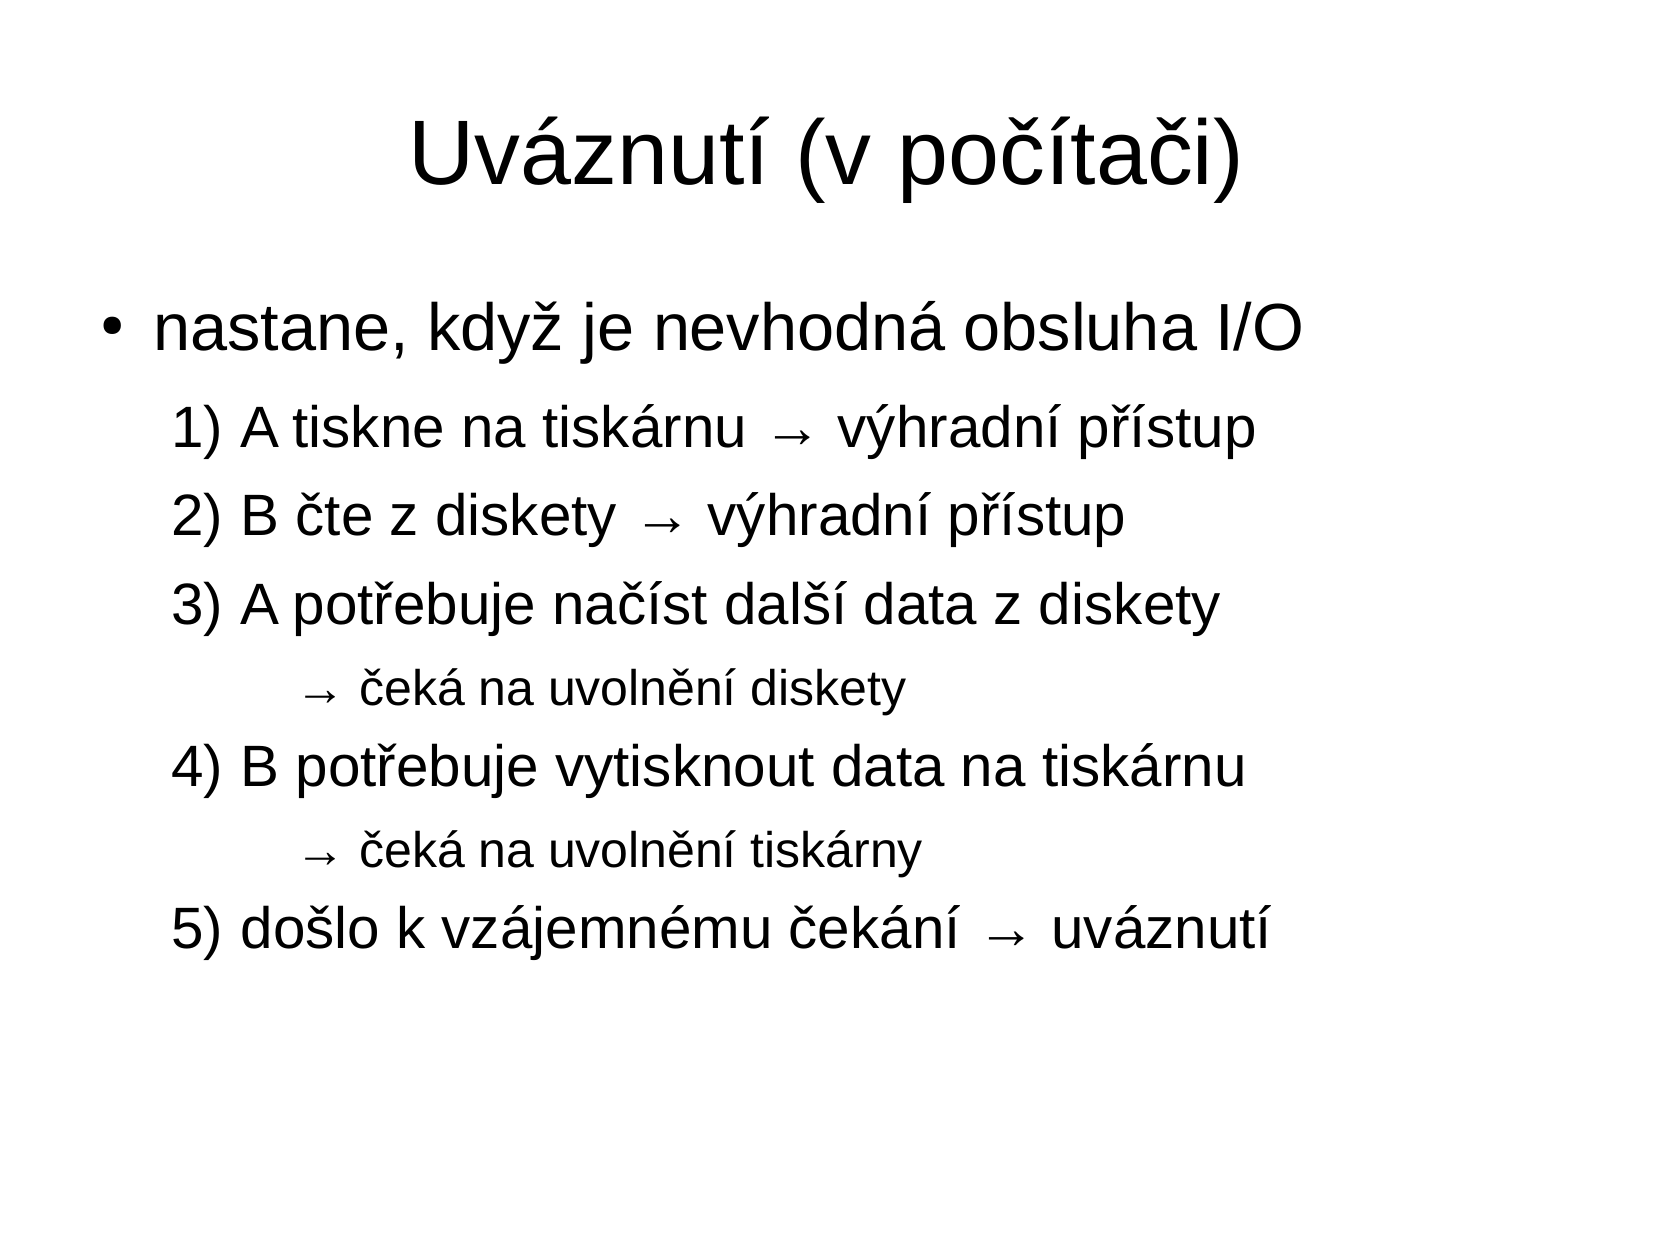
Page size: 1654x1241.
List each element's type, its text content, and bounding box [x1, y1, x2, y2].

list nastane, když je nevhodná obsluha I/O A tiskne na tiskárnu → výhradní přístup B čte z diskety → výhradní přístup A potřebuje načíst další data z diskety → čeká na uvolnění diskety B potřebuje vytisknout data na tiskárnu → čeká na uvolnění tiskárny došlo k vzájemnému čekání → uváznutí [82, 290, 1571, 1109]
title Uváznutí (v počítači) [82, 49, 1571, 257]
